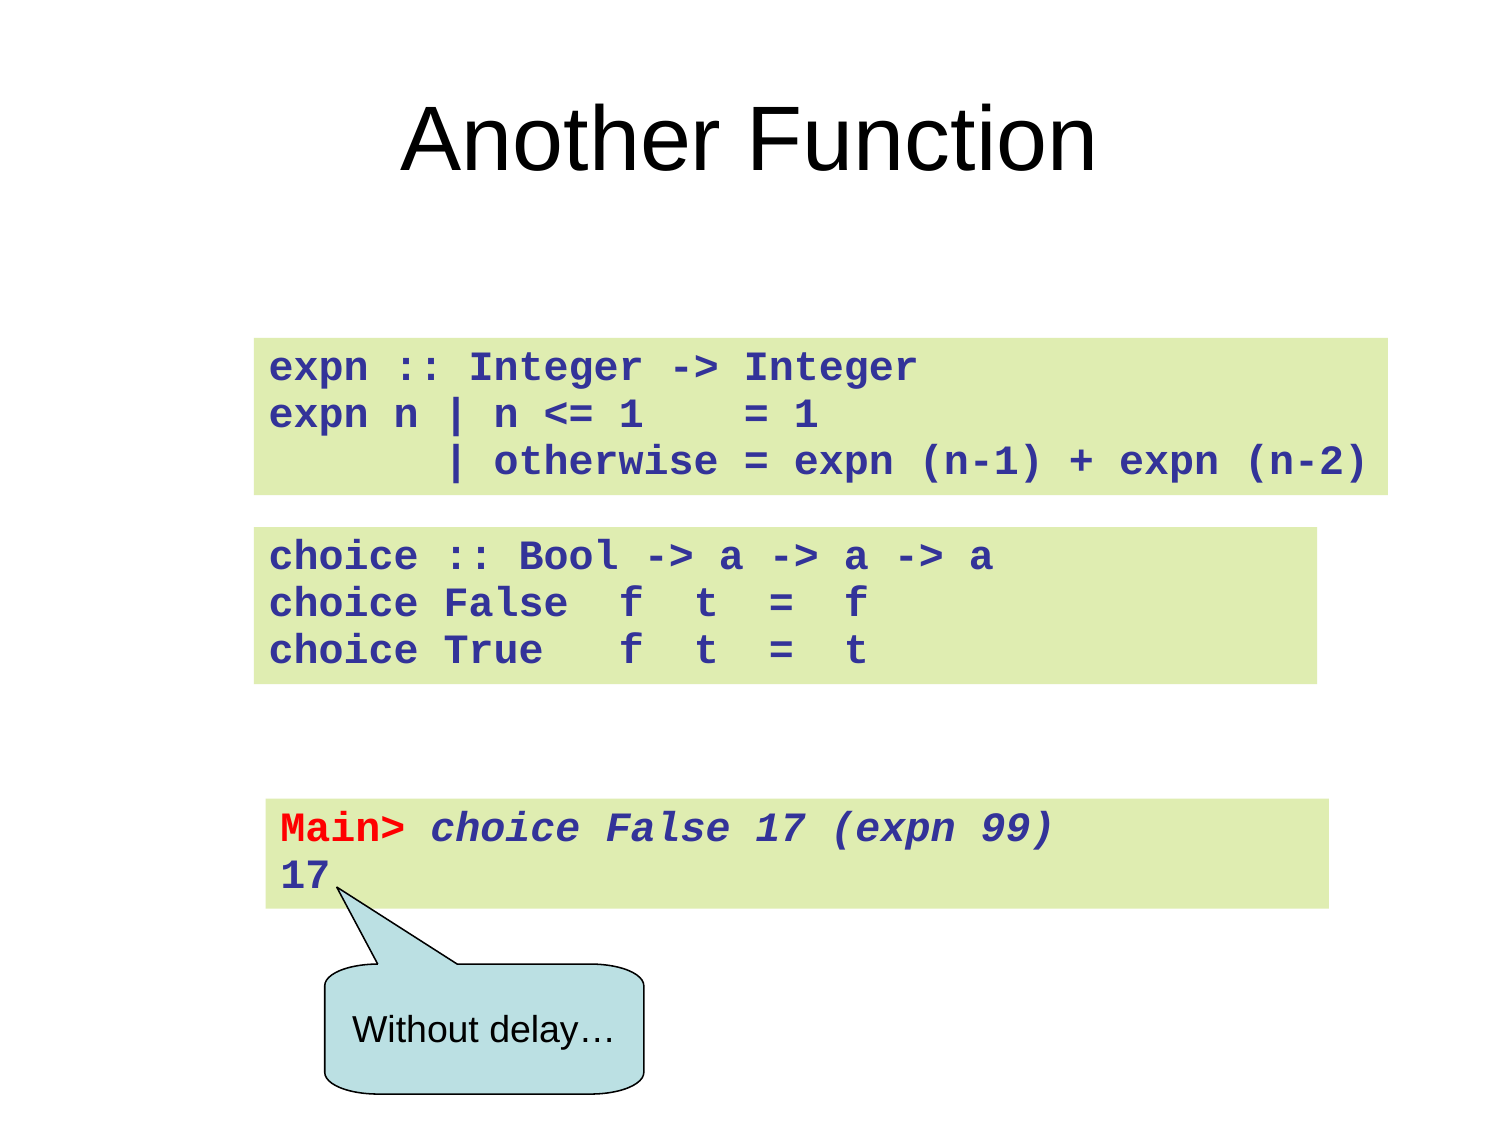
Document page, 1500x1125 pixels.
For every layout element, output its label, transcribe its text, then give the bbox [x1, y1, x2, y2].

text_box expn :: Integer -> Integer expn n | n <= 1 = 1 | otherwise = expn (n-1) + expn (n-2) [253, 337, 1388, 496]
text_box choice :: Bool -> a -> a -> a choice False f t = f choice True f t = t [253, 527, 1318, 685]
title Another Function [75, 45, 1426, 233]
text_box Without delay… [324, 887, 644, 1095]
text_box Main> choice False 17 (expn 99) 17 [265, 798, 1329, 909]
